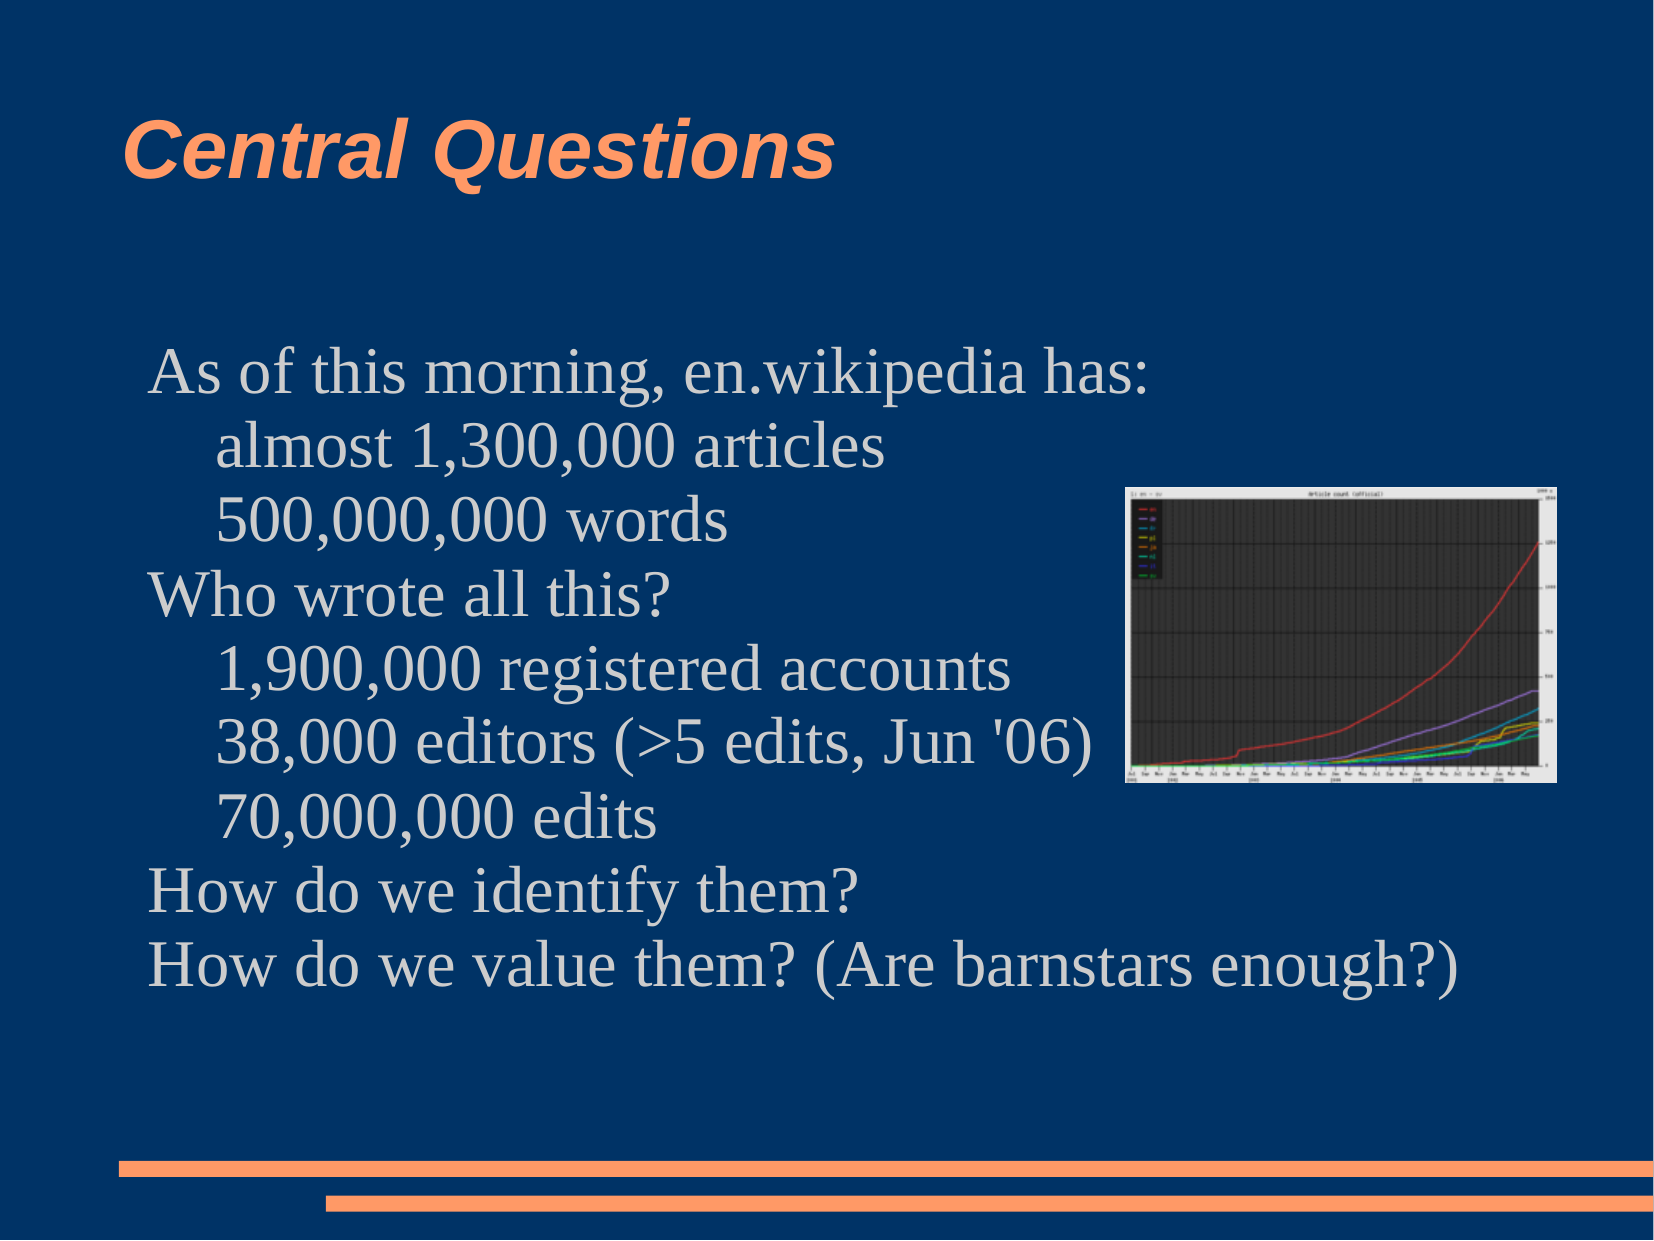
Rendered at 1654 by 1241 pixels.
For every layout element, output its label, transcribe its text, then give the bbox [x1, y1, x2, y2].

subtitle As of this morning, en.wikipedia has: almost 1,300,000 articles 500,000,000 words Who wrote all this? 1,900,000 registered accounts 38,000 editors (>5 edits, Jun '06) 70,000,000 edits How do we identify them? How do we value them? (Are barnstars enough?) [112, 262, 1552, 1073]
picture [1125, 487, 1557, 783]
title Central Questions [121, 46, 1534, 254]
